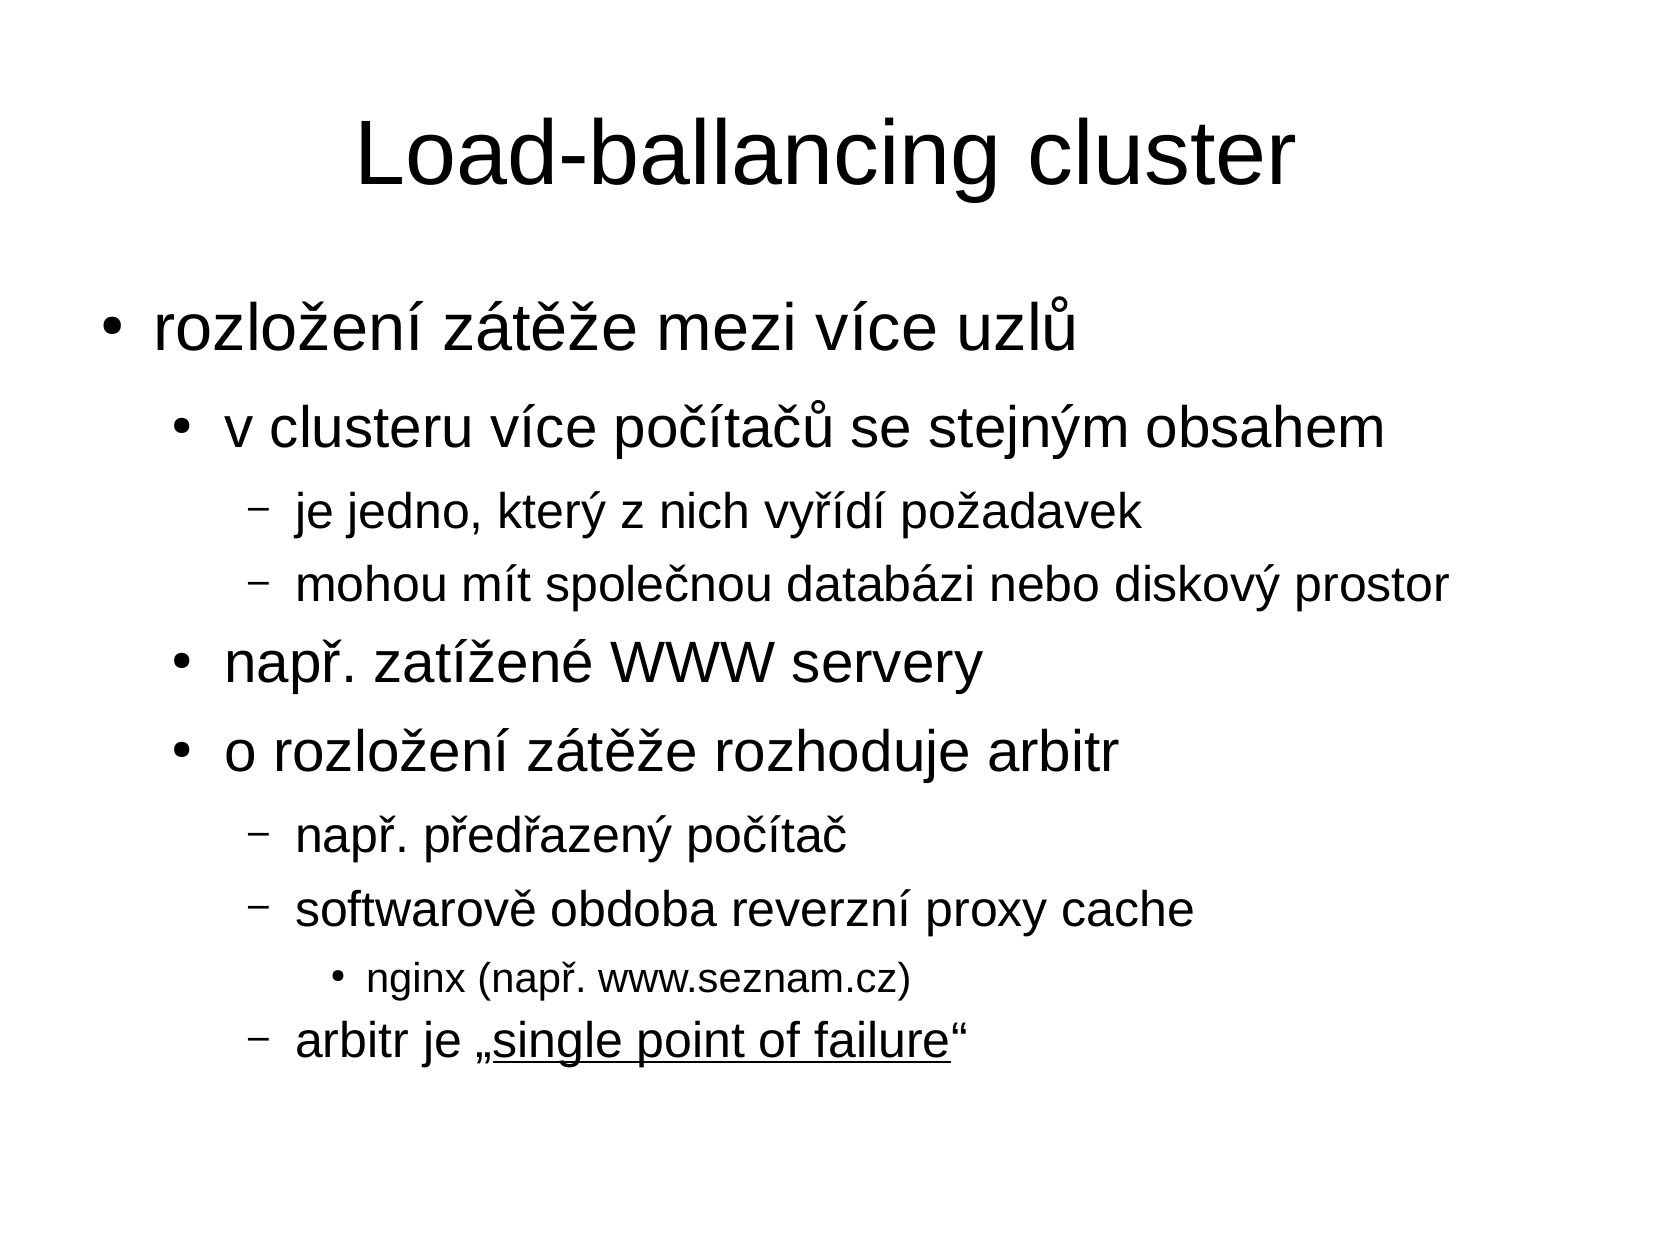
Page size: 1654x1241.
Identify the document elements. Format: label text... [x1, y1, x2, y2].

title Load-ballancing cluster [82, 49, 1571, 257]
list rozložení zátěže mezi více uzlů v clusteru více počítačů se stejným obsahem je jedno, který z nich vyřídí požadavek mohou mít společnou databázi nebo diskový prostor např. zatížené WWW servery o rozložení zátěže rozhoduje arbitr např. předřazený počítač softwarově obdoba reverzní proxy cache nginx (např. www.seznam.cz) arbitr je „single point of failure“ [82, 290, 1571, 1094]
